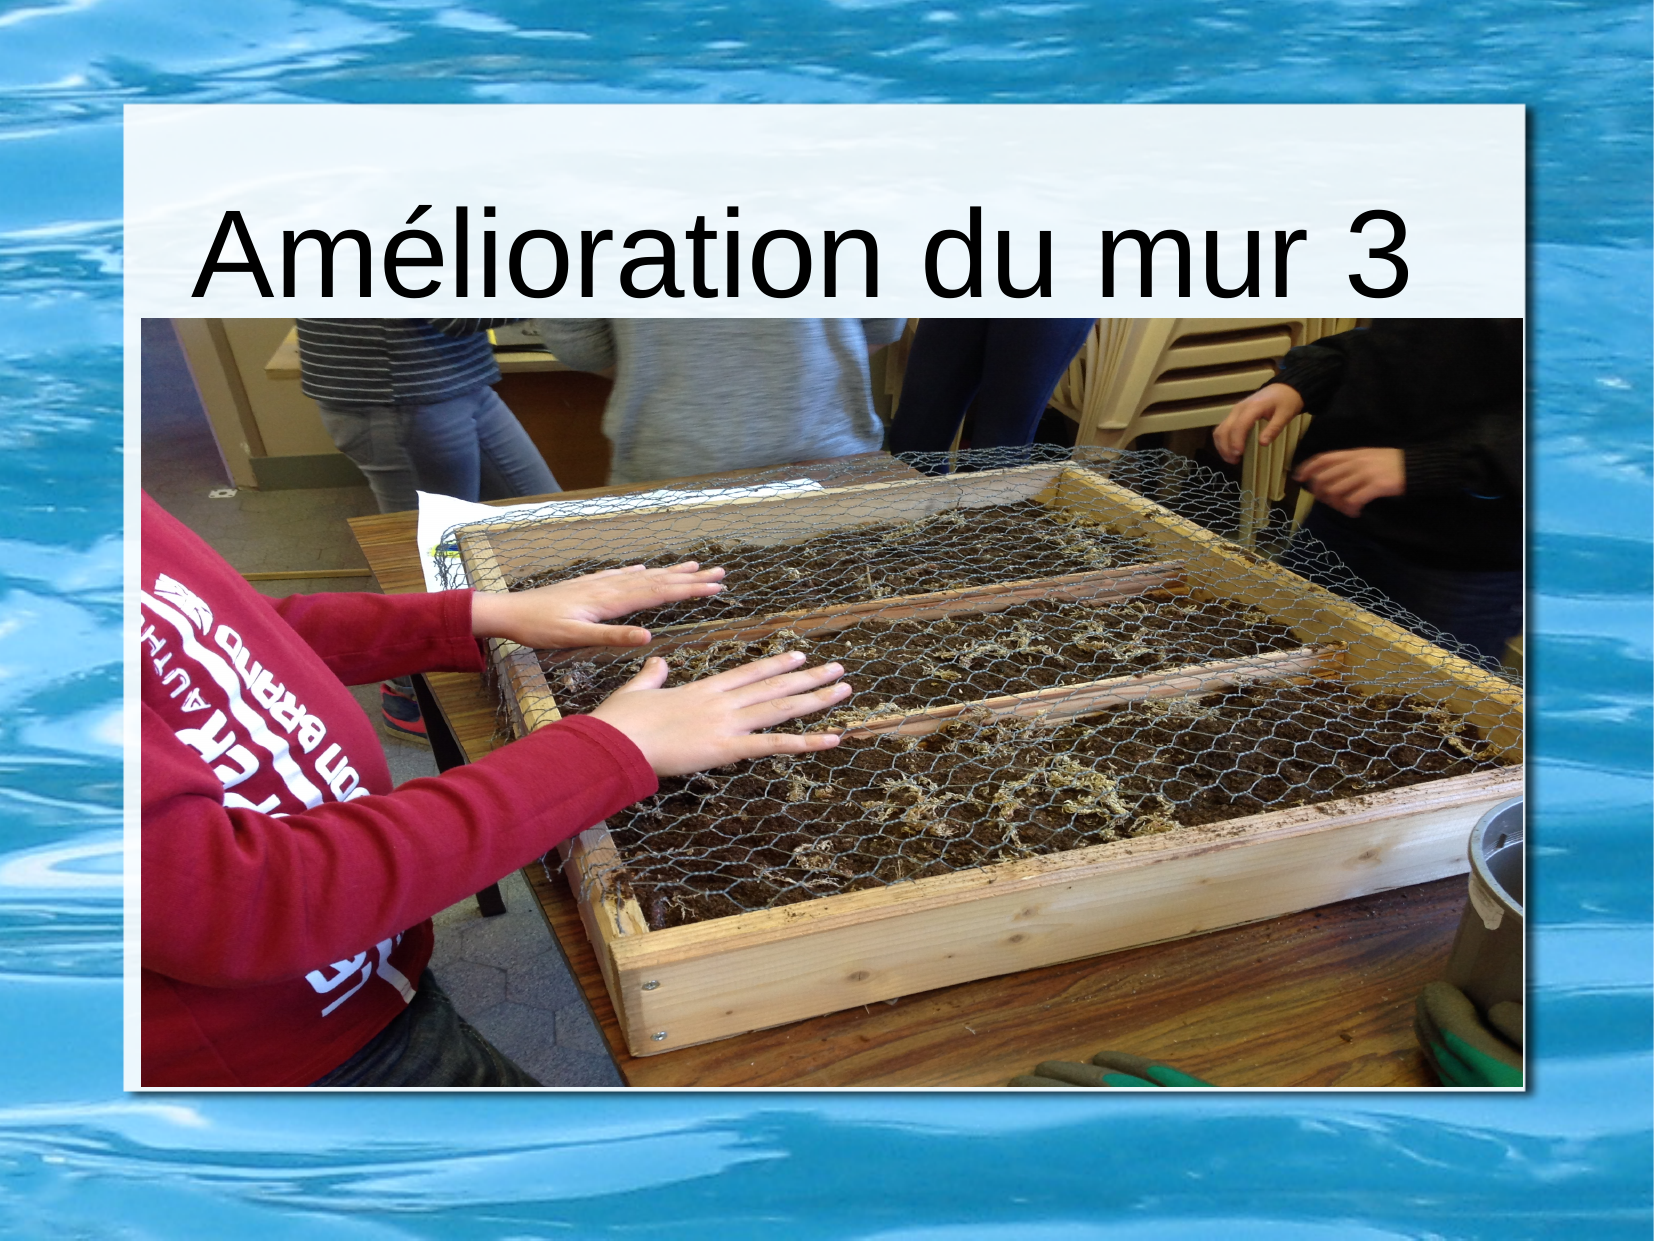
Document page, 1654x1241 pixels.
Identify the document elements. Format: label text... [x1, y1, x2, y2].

text_box Amélioration du mur 3 [177, 177, 1453, 332]
picture [0, 0, 1654, 1241]
